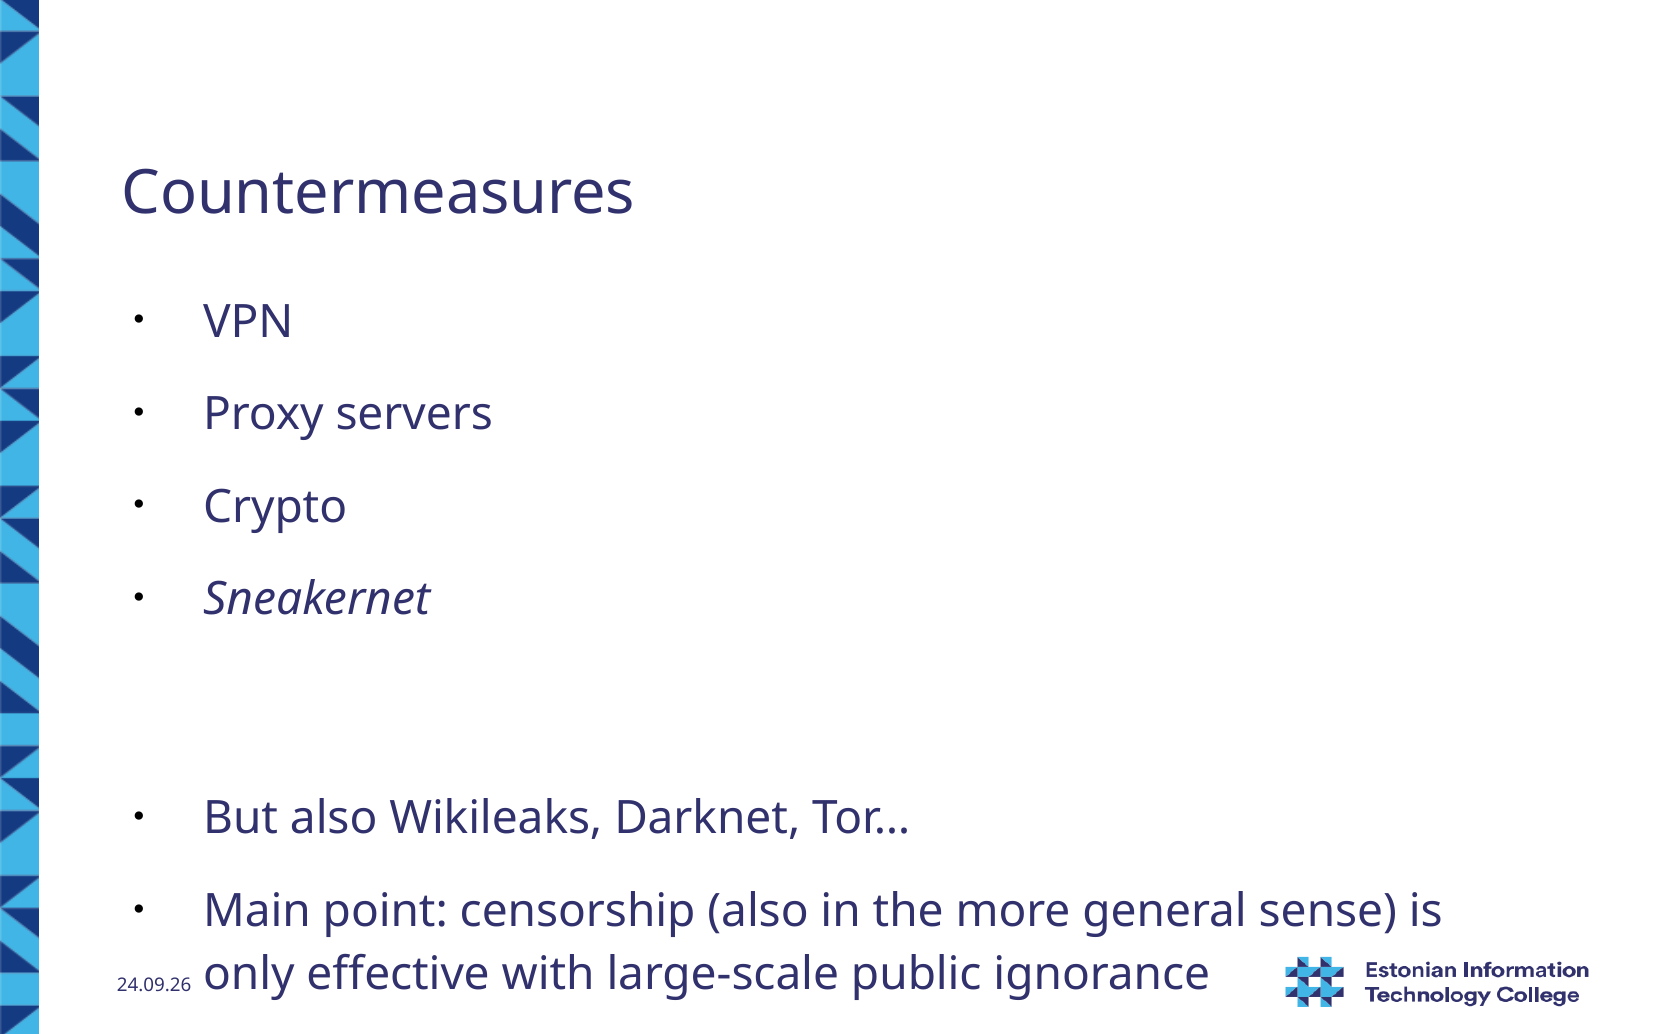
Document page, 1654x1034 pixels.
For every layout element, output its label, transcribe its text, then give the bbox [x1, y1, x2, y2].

title Countermeasures [121, 103, 1534, 276]
list VPN Proxy servers Crypto Sneakernet But also Wikileaks, Darknet, Tor… Main point: censorship (also in the more general sense) is only effective with large-scale public ignorance [121, 287, 1534, 939]
